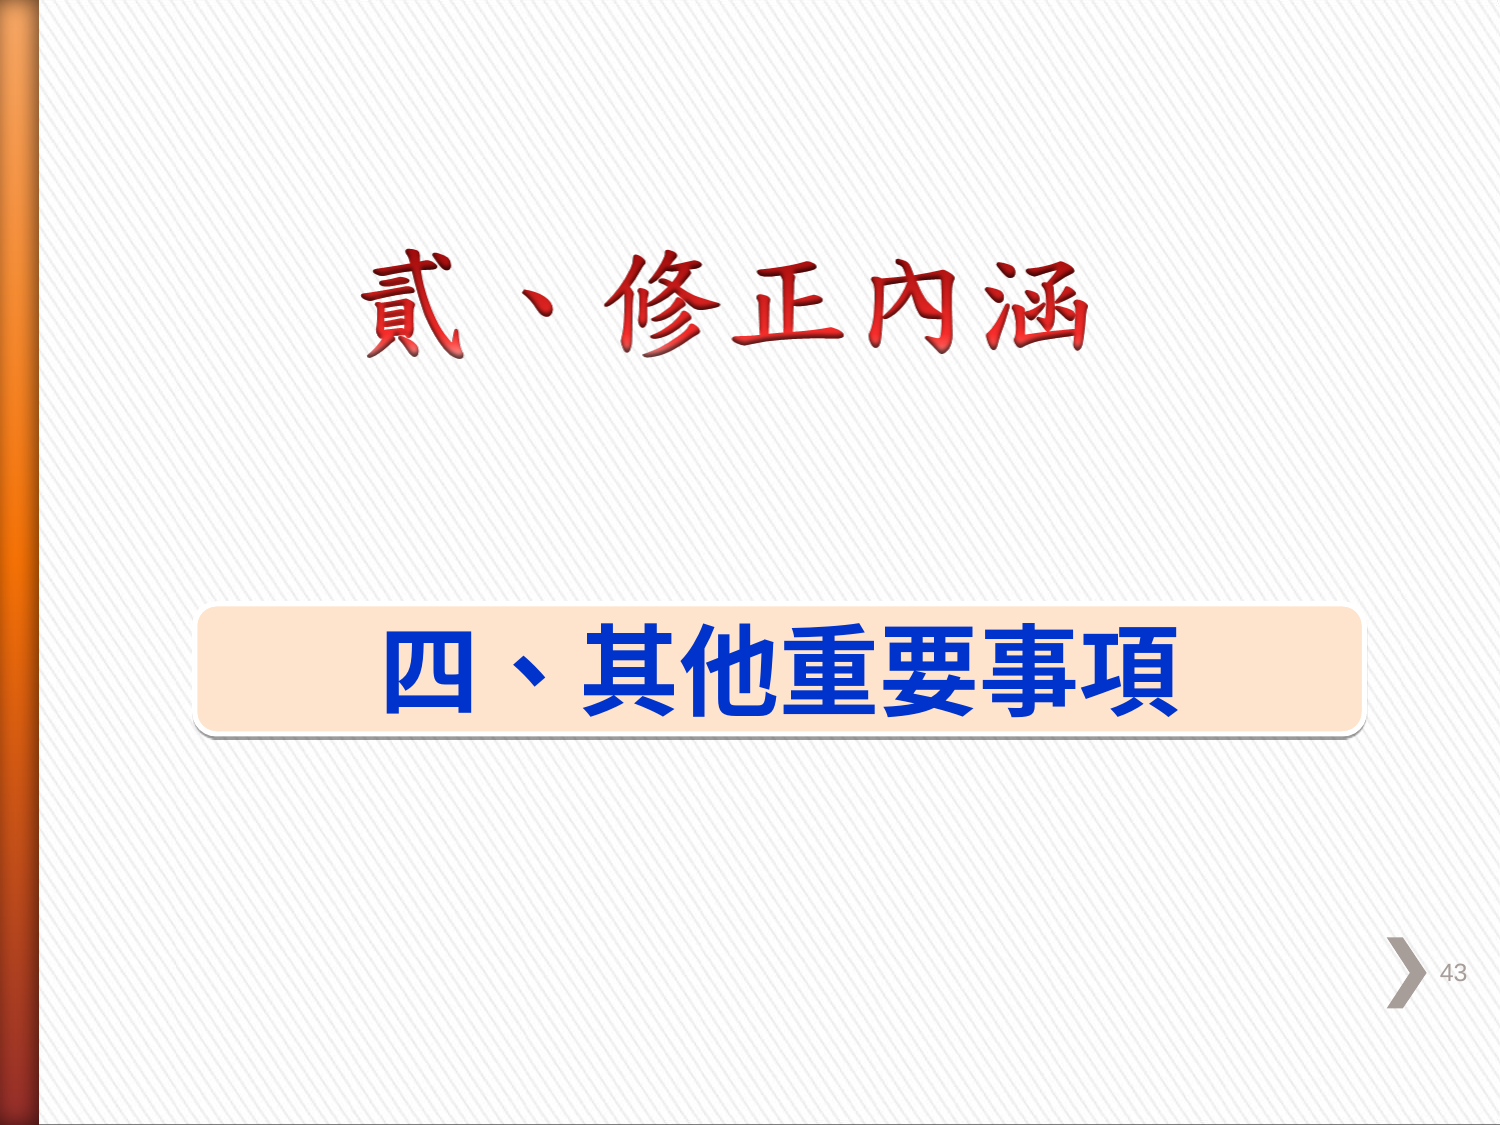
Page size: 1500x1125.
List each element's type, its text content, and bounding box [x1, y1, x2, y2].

picture [0, 0, 1500, 1125]
text_box 四、其他重要事項 [194, 603, 1365, 734]
text_box <編號> [1425, 941, 1488, 1002]
